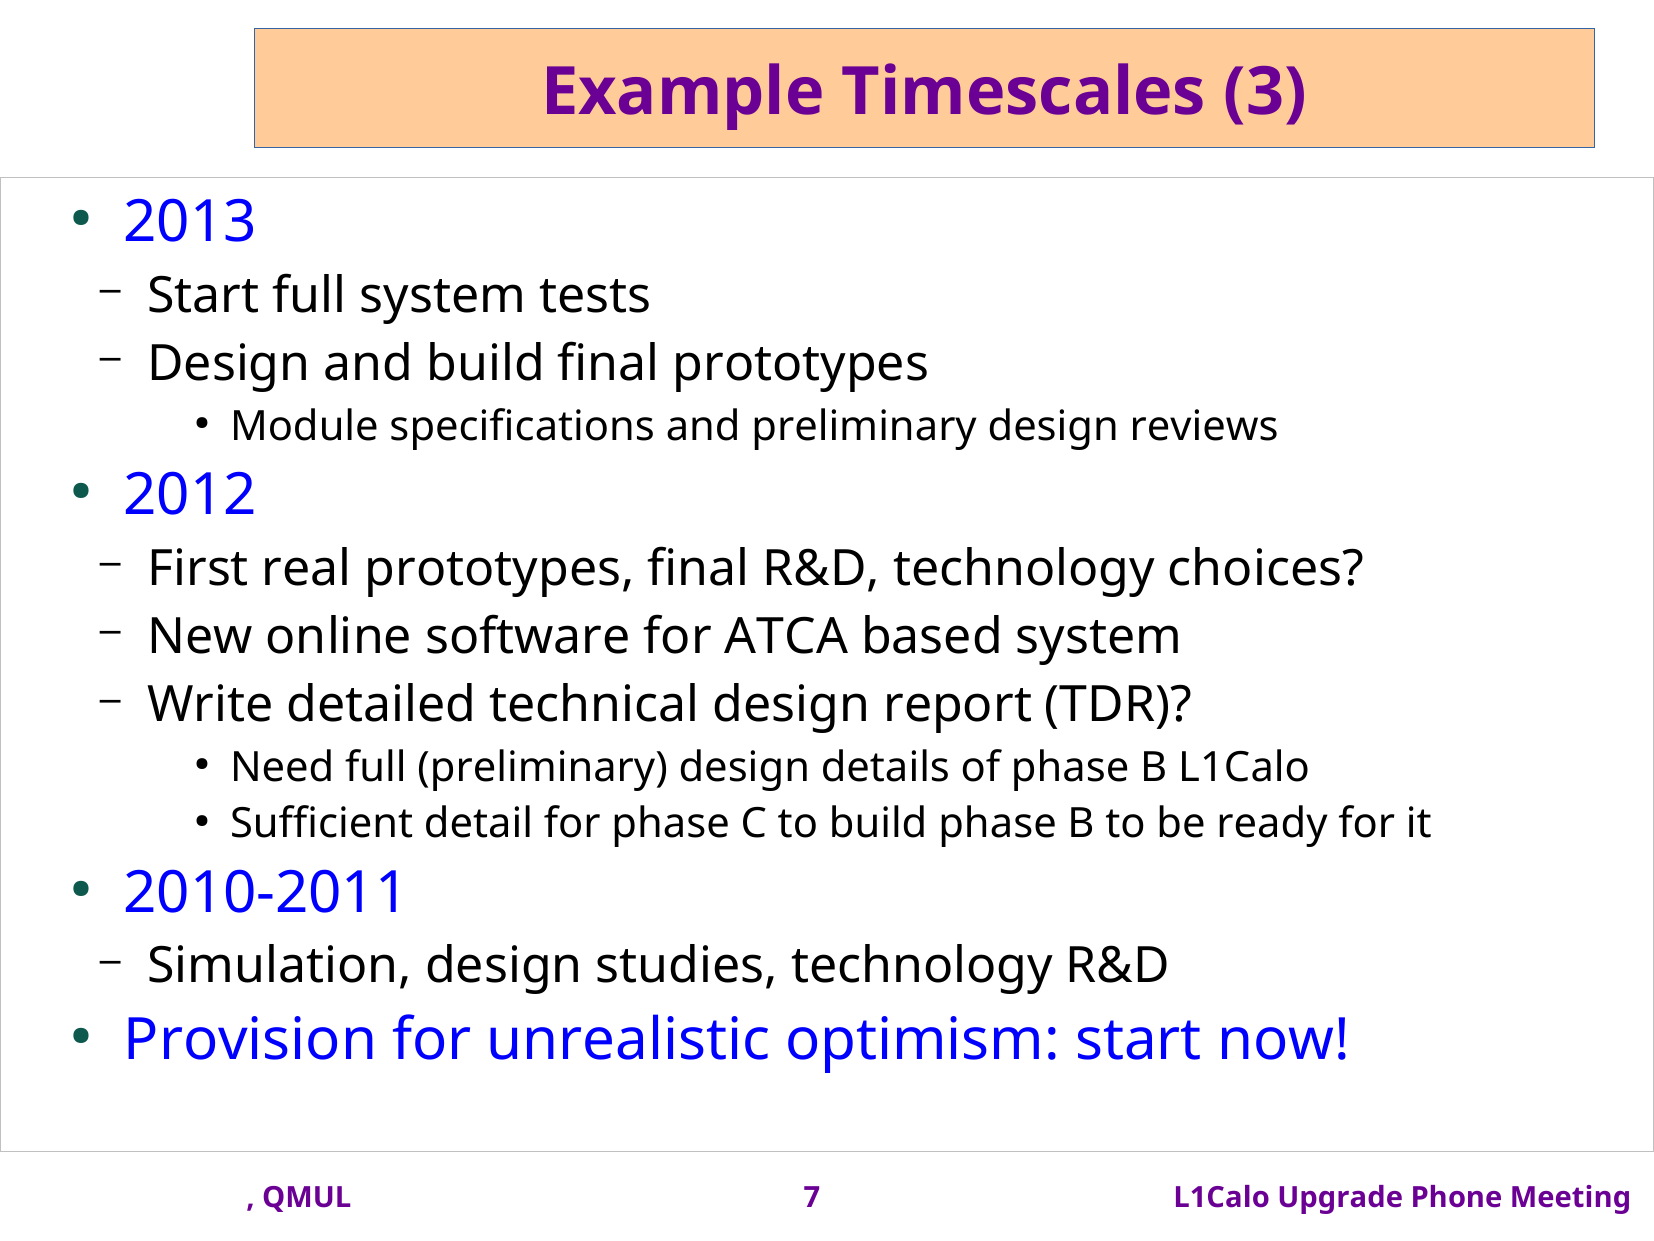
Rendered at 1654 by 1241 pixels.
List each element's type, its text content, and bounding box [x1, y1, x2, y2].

list 2013 Start full system tests Design and build final prototypes Module specifications and preliminary design reviews 2012 First real prototypes, final R&D, technology choices? New online software for ATCA based system Write detailed technical design report (TDR)? Need full (preliminary) design details of phase B L1Calo Sufficient detail for phase C to build phase B to be ready for it 2010-2011 Simulation, design studies, technology R&D Provision for unrealistic optimism: start now! [52, 179, 1635, 1138]
title Example Timescales (3) [254, 28, 1595, 148]
